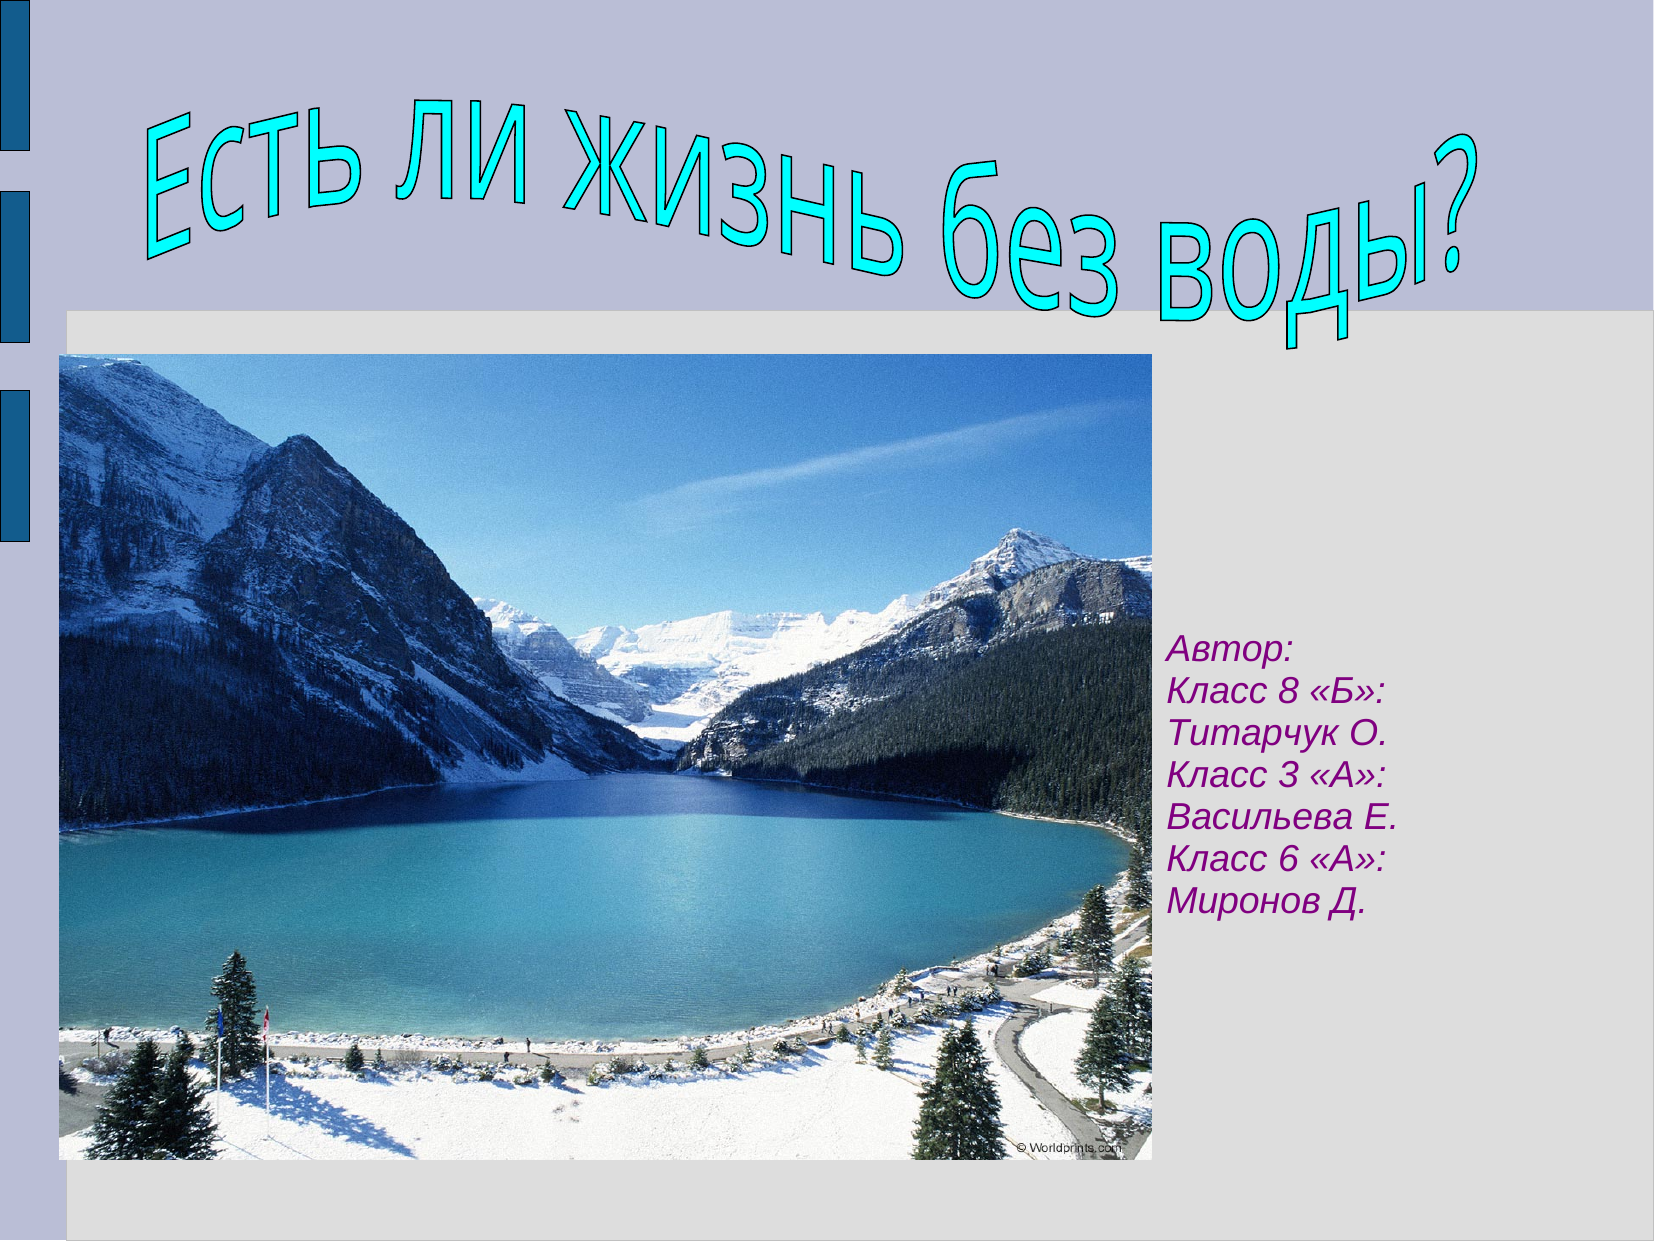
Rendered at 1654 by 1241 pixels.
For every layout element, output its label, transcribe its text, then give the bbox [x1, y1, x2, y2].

text_box Есть ли жизнь без воды? [396, 100, 452, 200]
text_box Есть ли жизнь без воды? [1415, 182, 1425, 284]
text_box Есть ли жизнь без воды? [147, 112, 190, 260]
text_box Есть ли жизнь без воды? [470, 100, 525, 204]
text_box Есть ли жизнь без воды? [656, 126, 709, 236]
text_box Автор: Класс 8 «Б»: Титарчук О. Класс 3 «А»: Васильева Е. Класс 6 «А»: Миронов Д. [1152, 620, 1415, 928]
text_box Есть ли жизнь без воды? [1286, 208, 1348, 349]
text_box Есть ли жизнь без воды? [201, 126, 244, 231]
text_box Есть ли жизнь без воды? [1160, 222, 1212, 321]
text_box Есть ли жизнь без воды? [721, 143, 768, 247]
text_box Есть ли жизнь без воды? [563, 109, 647, 222]
text_box Есть ли жизнь без воды? [1009, 207, 1061, 311]
text_box Есть ли жизнь без воды? [1070, 215, 1117, 317]
text_box Есть ли жизнь без воды? [249, 112, 298, 218]
text_box Есть ли жизнь без воды? [1358, 200, 1406, 301]
text_box Есть ли жизнь без воды? [943, 160, 998, 298]
text_box Есть ли жизнь без воды? [852, 170, 903, 276]
text_box Есть ли жизнь без воды? [781, 154, 834, 265]
text_box Есть ли жизнь без воды? [309, 108, 361, 208]
picture [59, 354, 1152, 1160]
text_box Есть ли жизнь без воды? [1434, 134, 1477, 235]
text_box Есть ли жизнь без воды? [1222, 218, 1279, 321]
